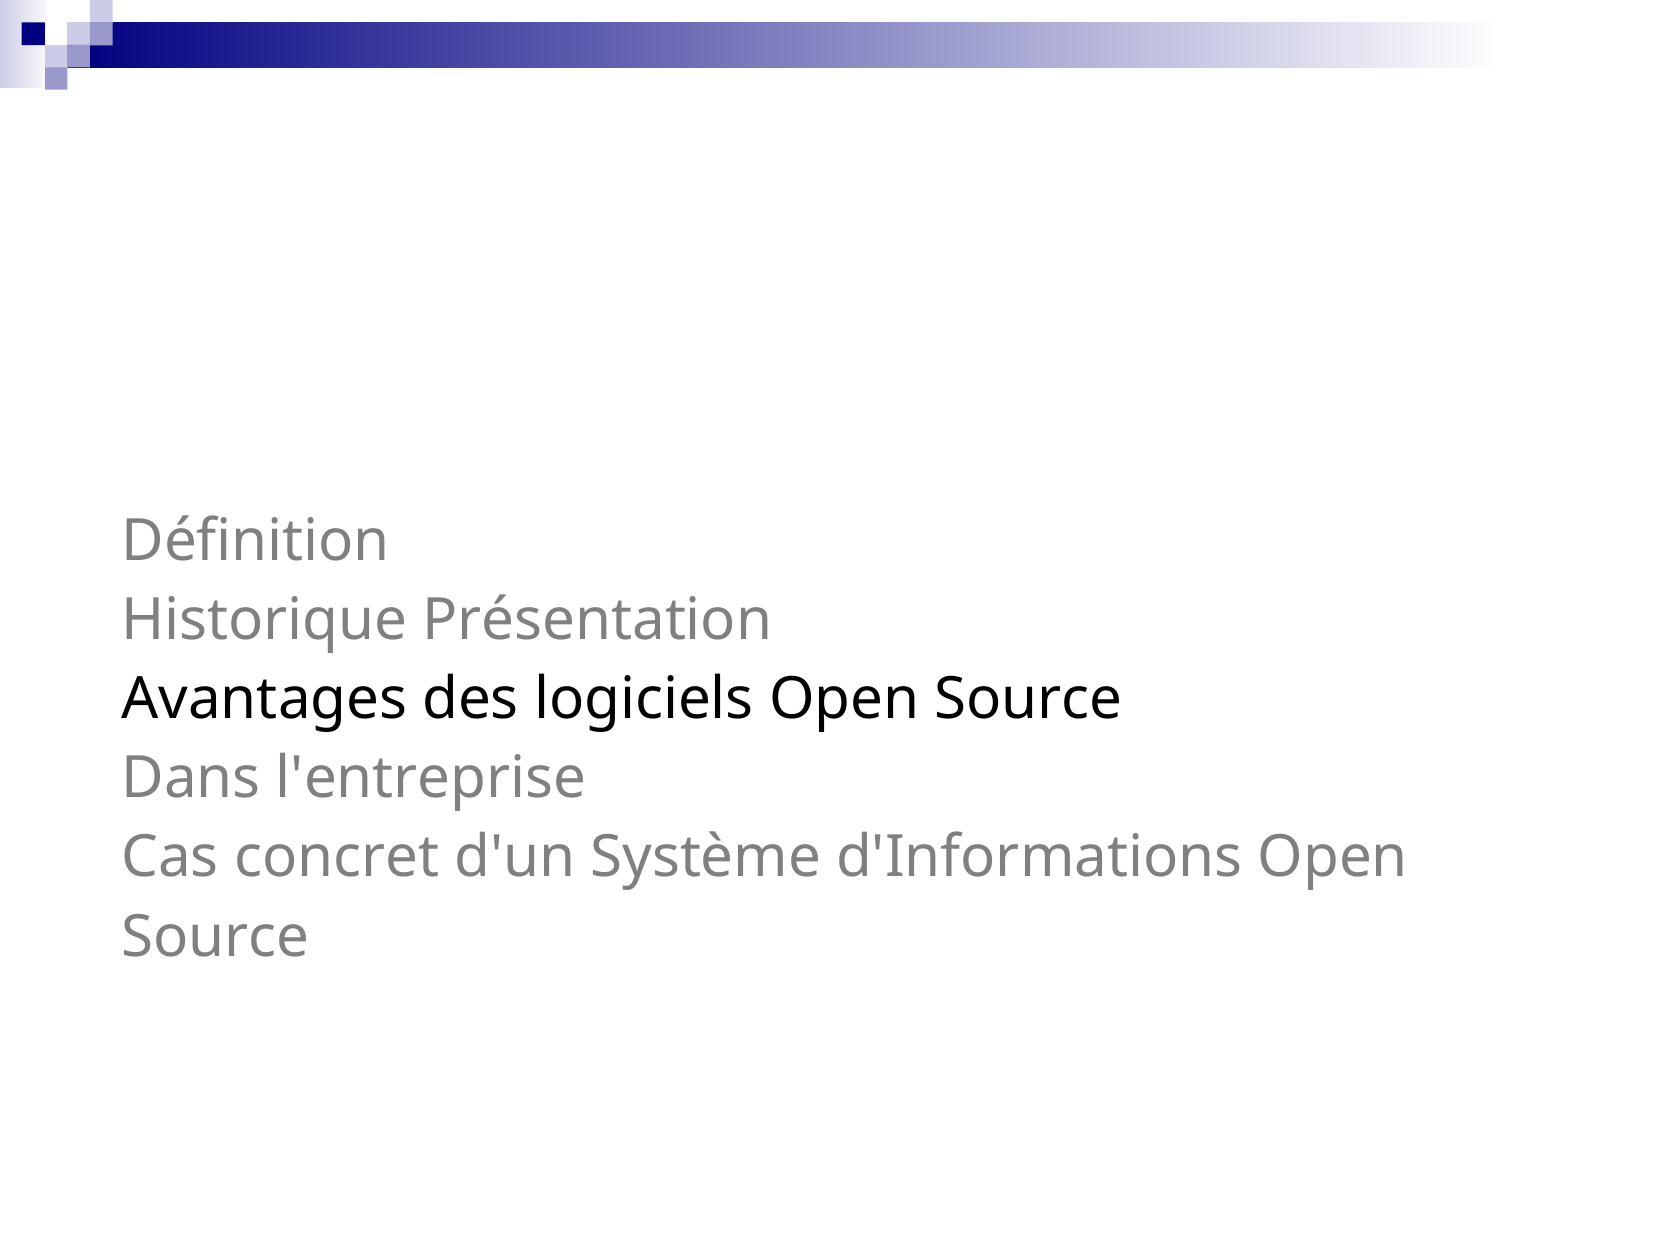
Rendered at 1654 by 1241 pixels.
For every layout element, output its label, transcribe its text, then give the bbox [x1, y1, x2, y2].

subtitle Définition Historique Présentation Avantages des logiciels Open Source Dans l'entreprise Cas concret d'un Système d'Informations Open Source [121, 344, 1534, 1127]
